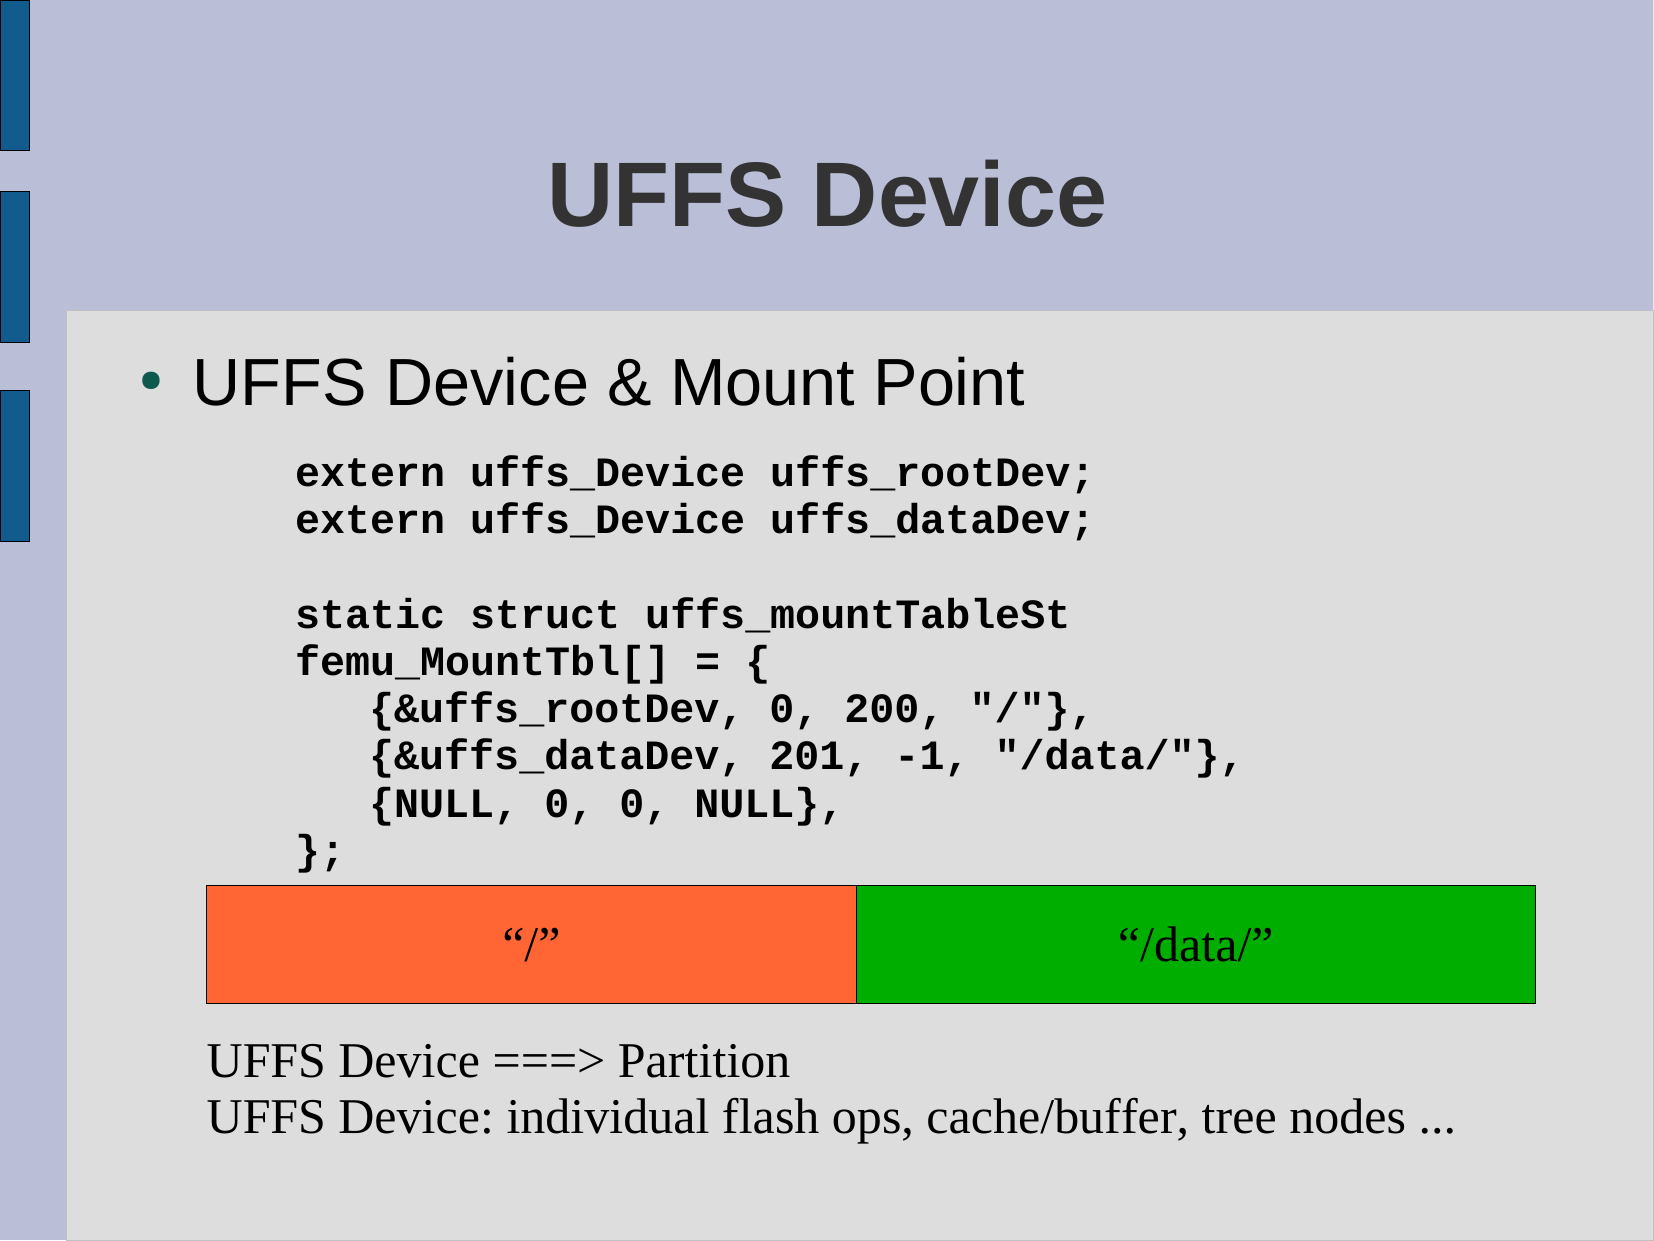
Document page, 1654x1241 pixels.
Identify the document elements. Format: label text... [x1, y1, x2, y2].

list UFFS Device & Mount Point [121, 344, 1534, 1127]
text_box “/data/” [856, 885, 1536, 1004]
text_box extern uffs_Device uffs_rootDev; extern uffs_Device uffs_dataDev; static struct uffs_mountTableSt femu_MountTbl[] = { {&uffs_rootDev, 0, 200, "/"}, {&uffs_dataDev, 201, -1, "/data/"}, {NULL, 0, 0, NULL}, }; [295, 451, 1359, 877]
text_box “/” [206, 885, 856, 1004]
title UFFS Device [121, 91, 1534, 299]
text_box UFFS Device ===> Partition UFFS Device: individual flash ops, cache/buffer, tree nodes ... [206, 1033, 1536, 1182]
